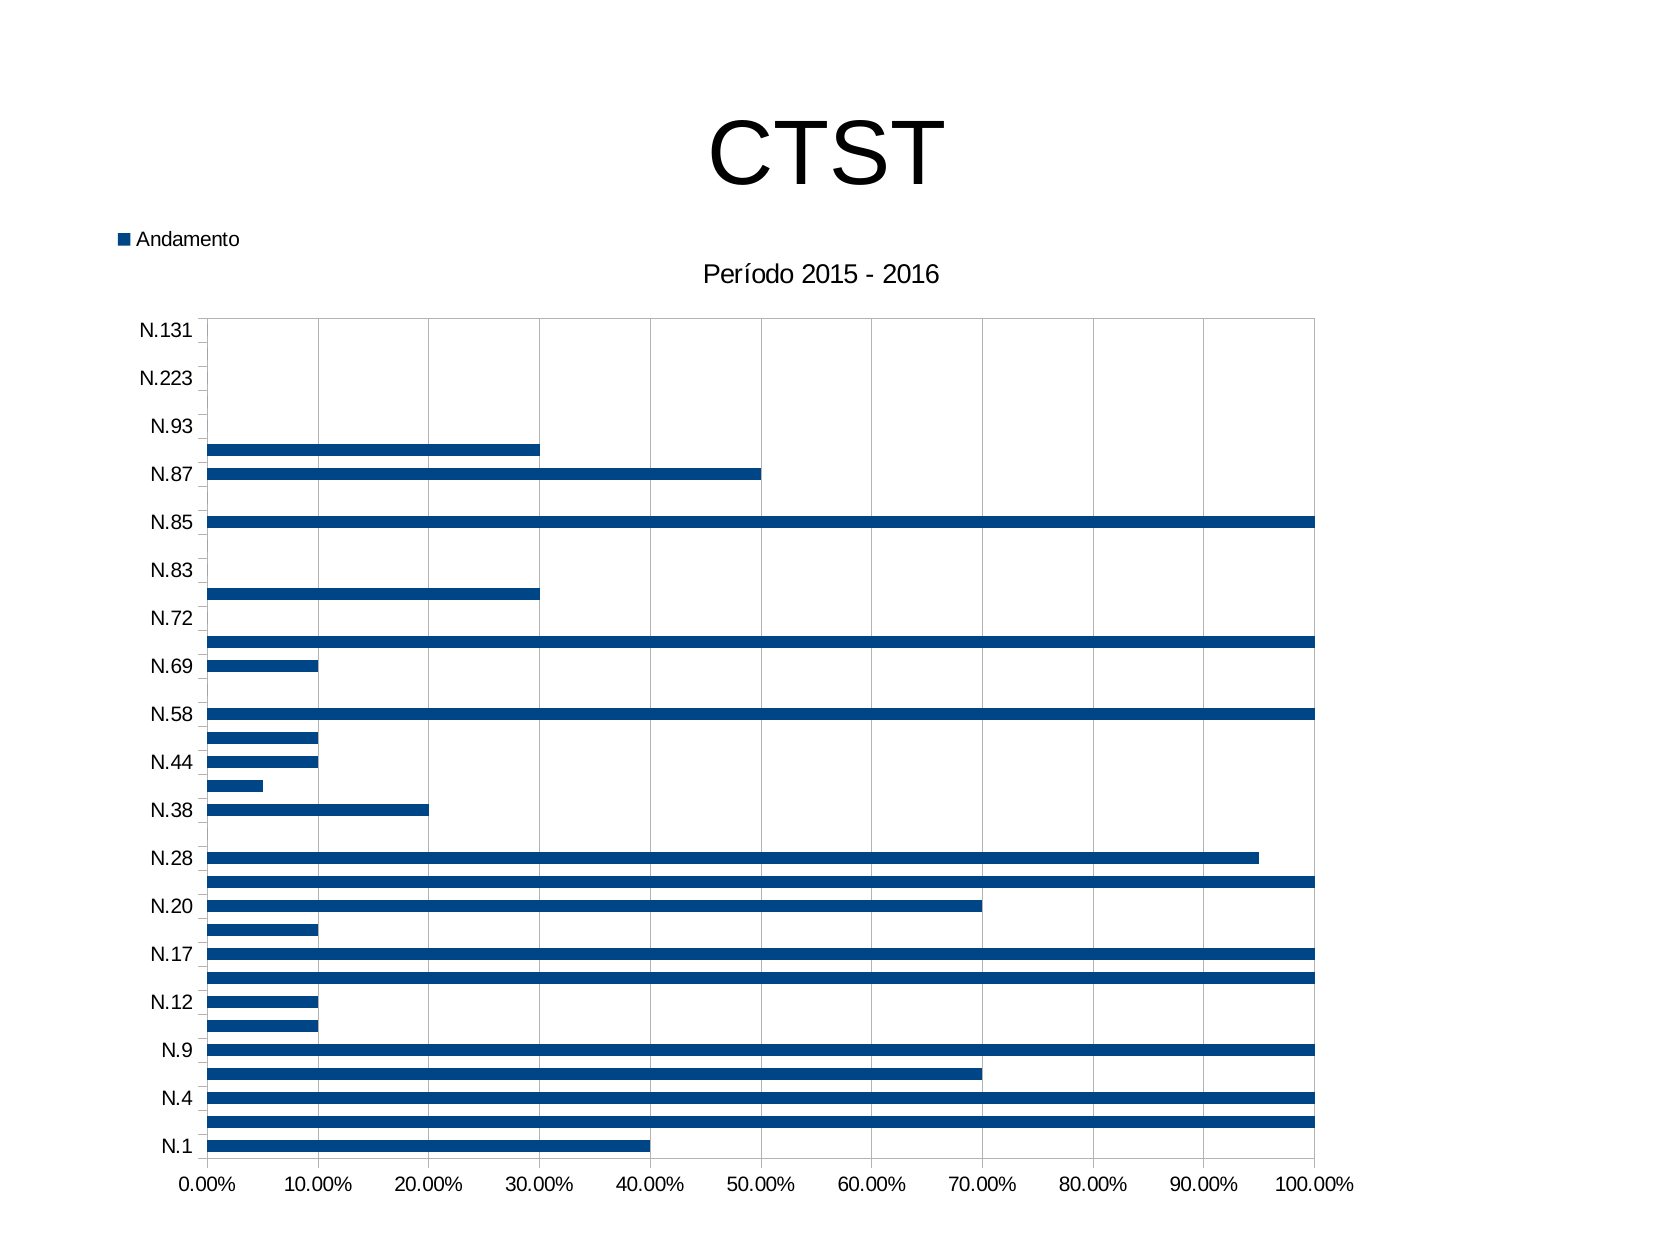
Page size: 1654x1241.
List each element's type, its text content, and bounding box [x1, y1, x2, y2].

chart [111, 224, 1531, 1217]
title CTST [82, 49, 1571, 257]
